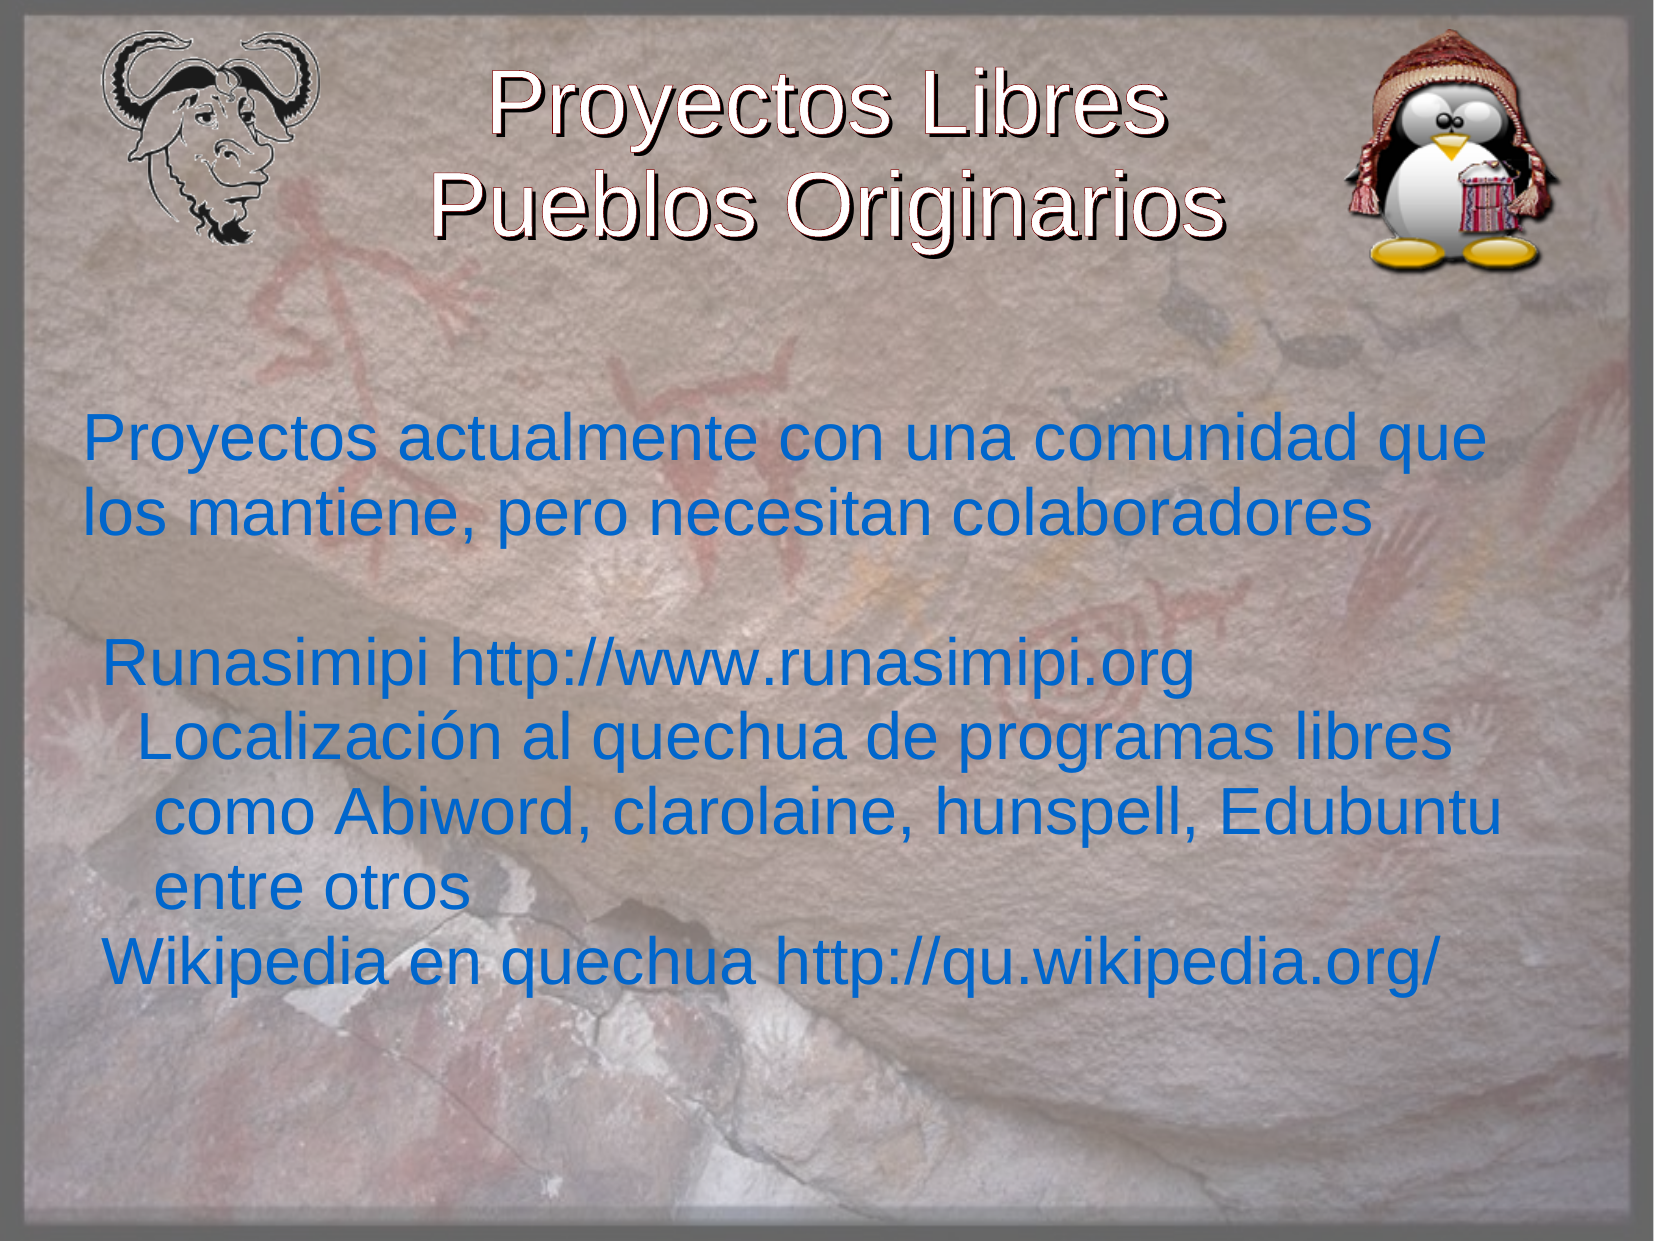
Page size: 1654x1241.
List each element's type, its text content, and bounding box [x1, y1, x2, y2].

subtitle Proyectos actualmente con una comunidad que los mantiene, pero necesitan colaboradores Runasimipi http://www.runasimipi.org Localización al quechua de programas libres como Abiword, clarolaine, hunspell, Edubuntu entre otros Wikipedia en quechua http://qu.wikipedia.org/ [82, 290, 1565, 1109]
title Proyectos Libres Pueblos Originarios [82, 49, 1343, 257]
picture [0, 0, 1654, 1241]
title Proyectos Libres Pueblos Originarios [1565, 49, 1571, 257]
